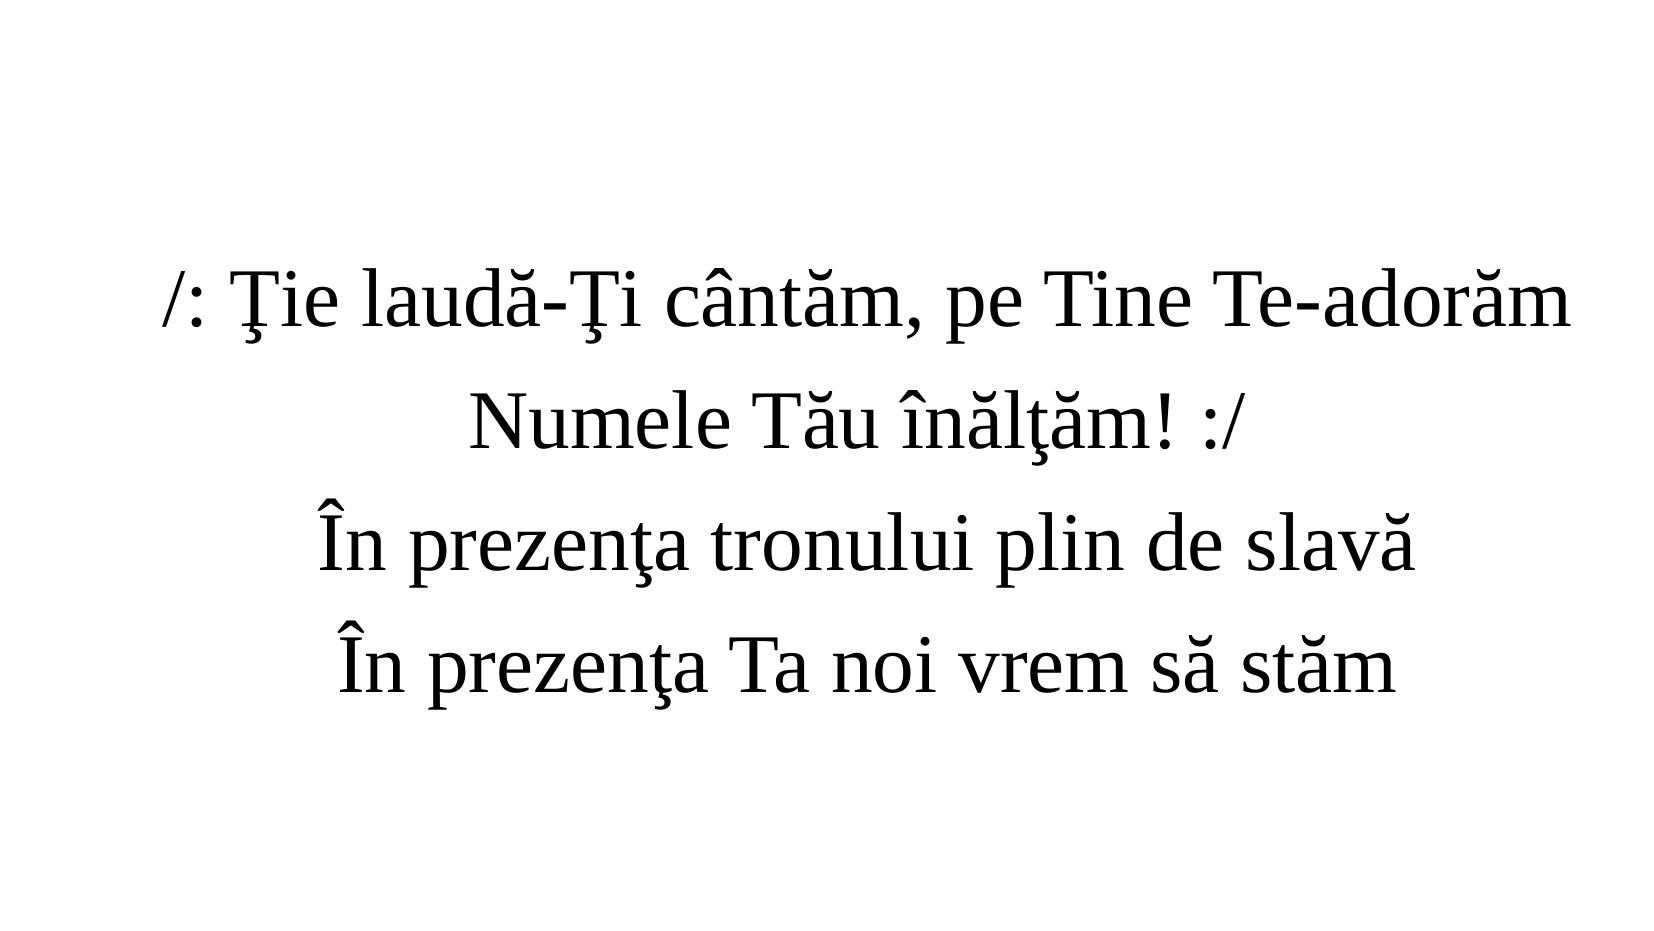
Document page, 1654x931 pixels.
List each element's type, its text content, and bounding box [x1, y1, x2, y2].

subtitle /: Ţie laudă-Ţi cântăm, pe Tine Te-adorăm Numele Tău înălţăm! :/ În prezenţa tronului plin de slavă În prezenţa Ta noi vrem să stăm [153, 239, 1583, 713]
